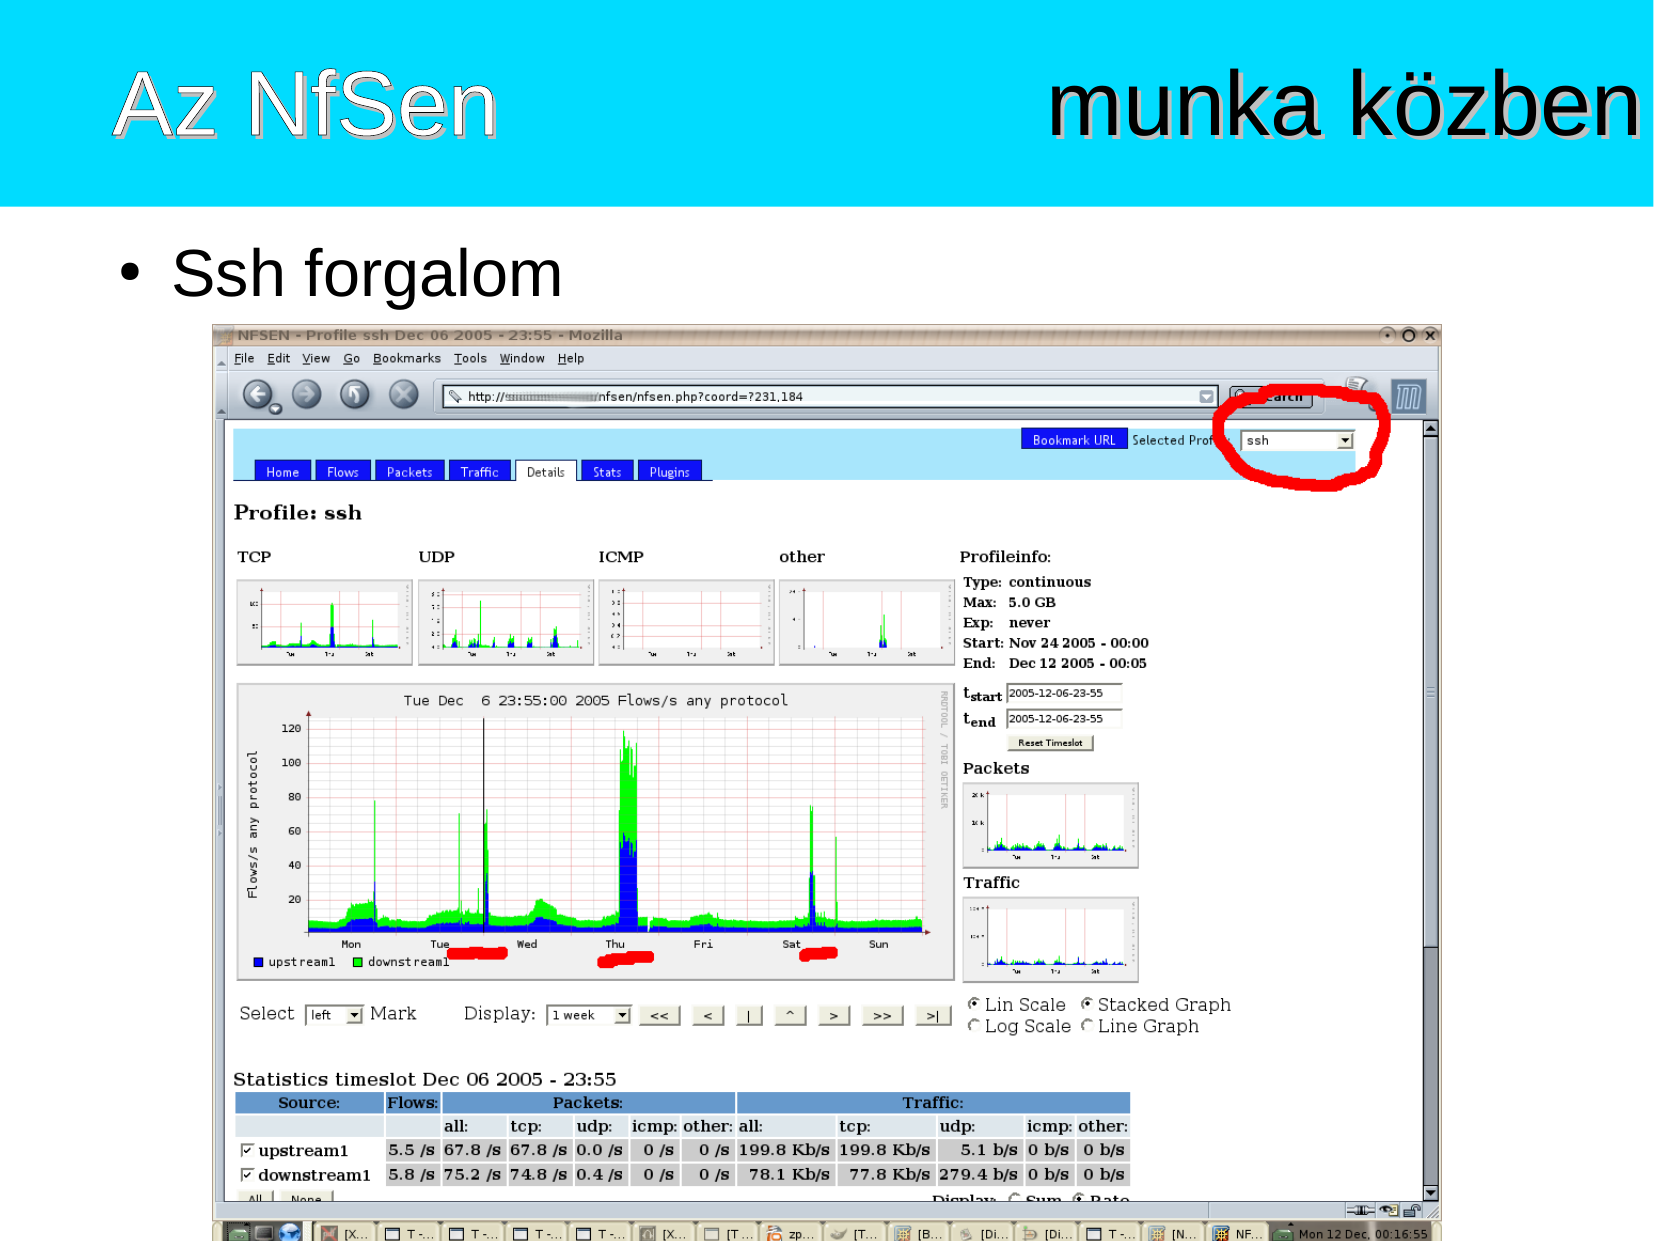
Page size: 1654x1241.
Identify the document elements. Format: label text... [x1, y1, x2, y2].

picture [212, 324, 1442, 1241]
title Az NfSen munka közben [0, 0, 1654, 207]
list Ssh forgalom [82, 236, 1571, 1109]
